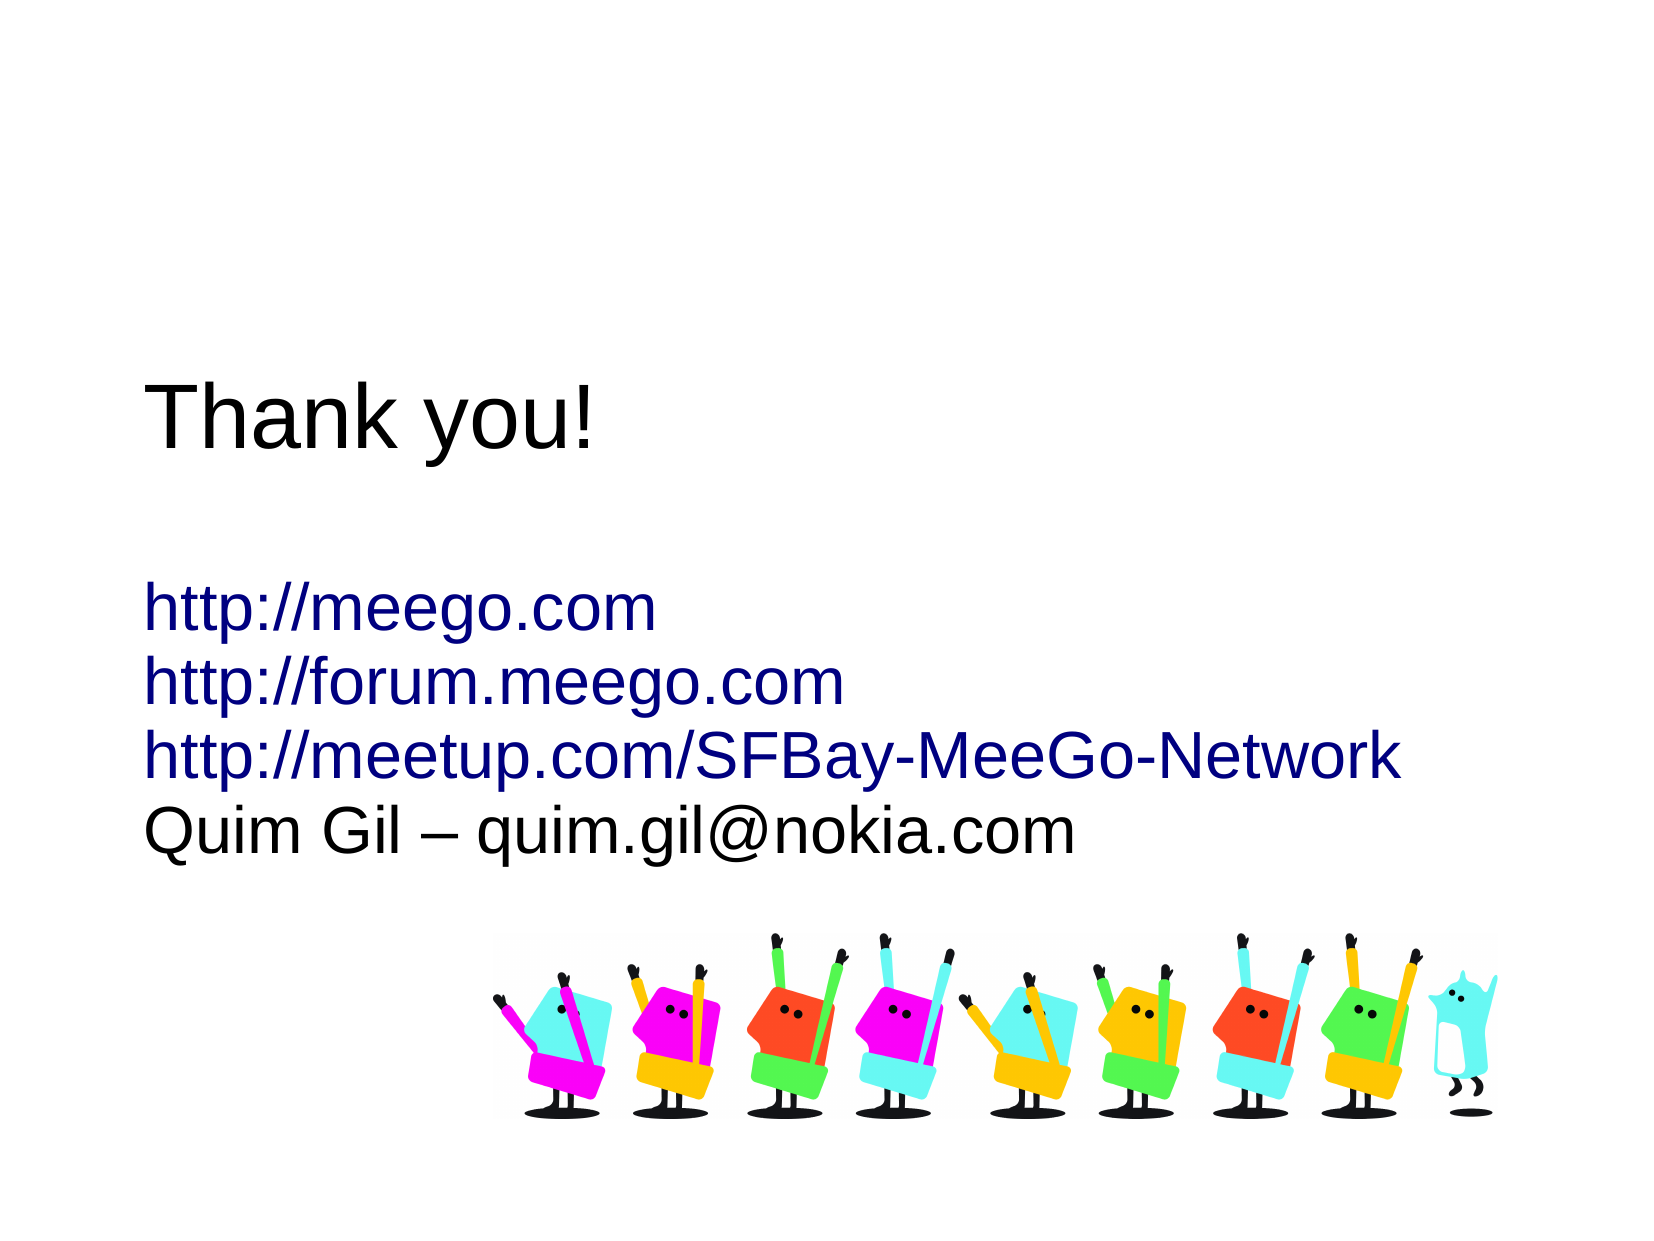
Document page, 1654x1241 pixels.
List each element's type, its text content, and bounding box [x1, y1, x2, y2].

picture [493, 933, 1499, 1120]
text_box Thank you! http://meego.com http://forum.meego.com http://meetup.com/SFBay-MeeGo-Network Quim Gil – quim.gil@nokia.com [128, 359, 1419, 876]
